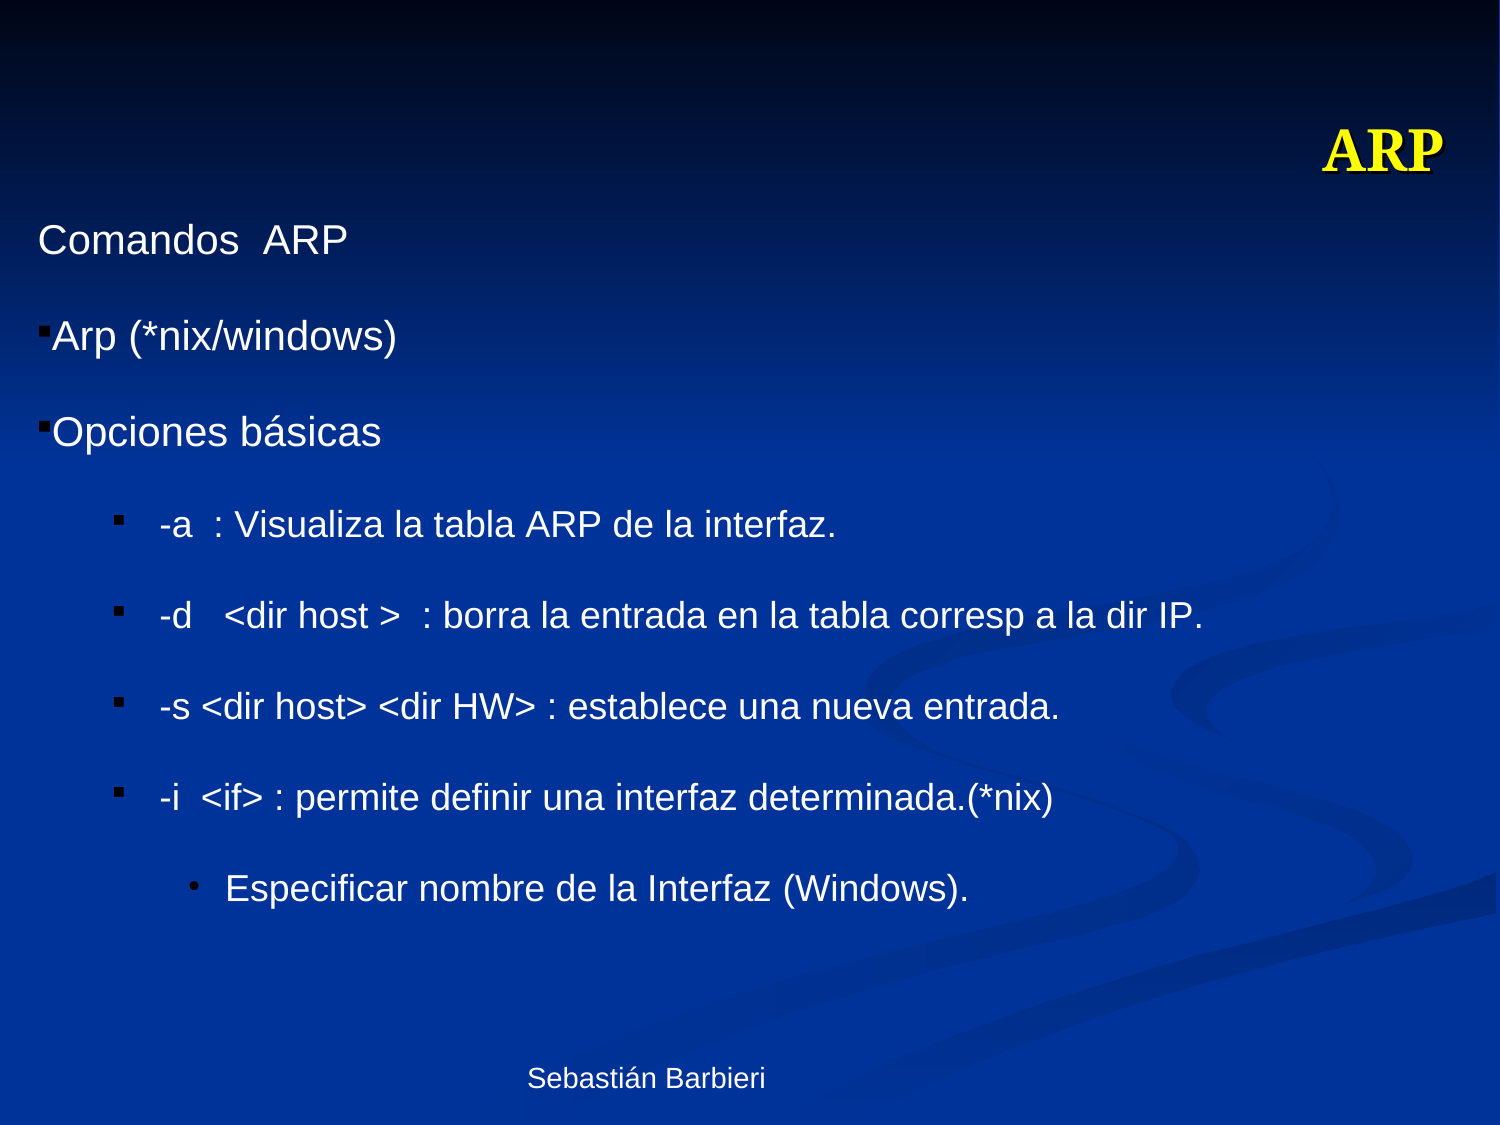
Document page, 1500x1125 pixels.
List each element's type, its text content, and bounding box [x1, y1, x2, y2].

text_box Comandos ARP Arp (*nix/windows) Opciones básicas -a : Visualiza la tabla ARP de la interfaz. -d <dir host > : borra la entrada en la tabla corresp a la dir IP. -s <dir host> <dir HW> : establece una nueva entrada. -i <if> : permite definir una interfaz determinada.(*nix) Especificar nombre de la Interfaz (Windows). [23, 205, 1500, 1125]
title ARP [118, 29, 1477, 205]
